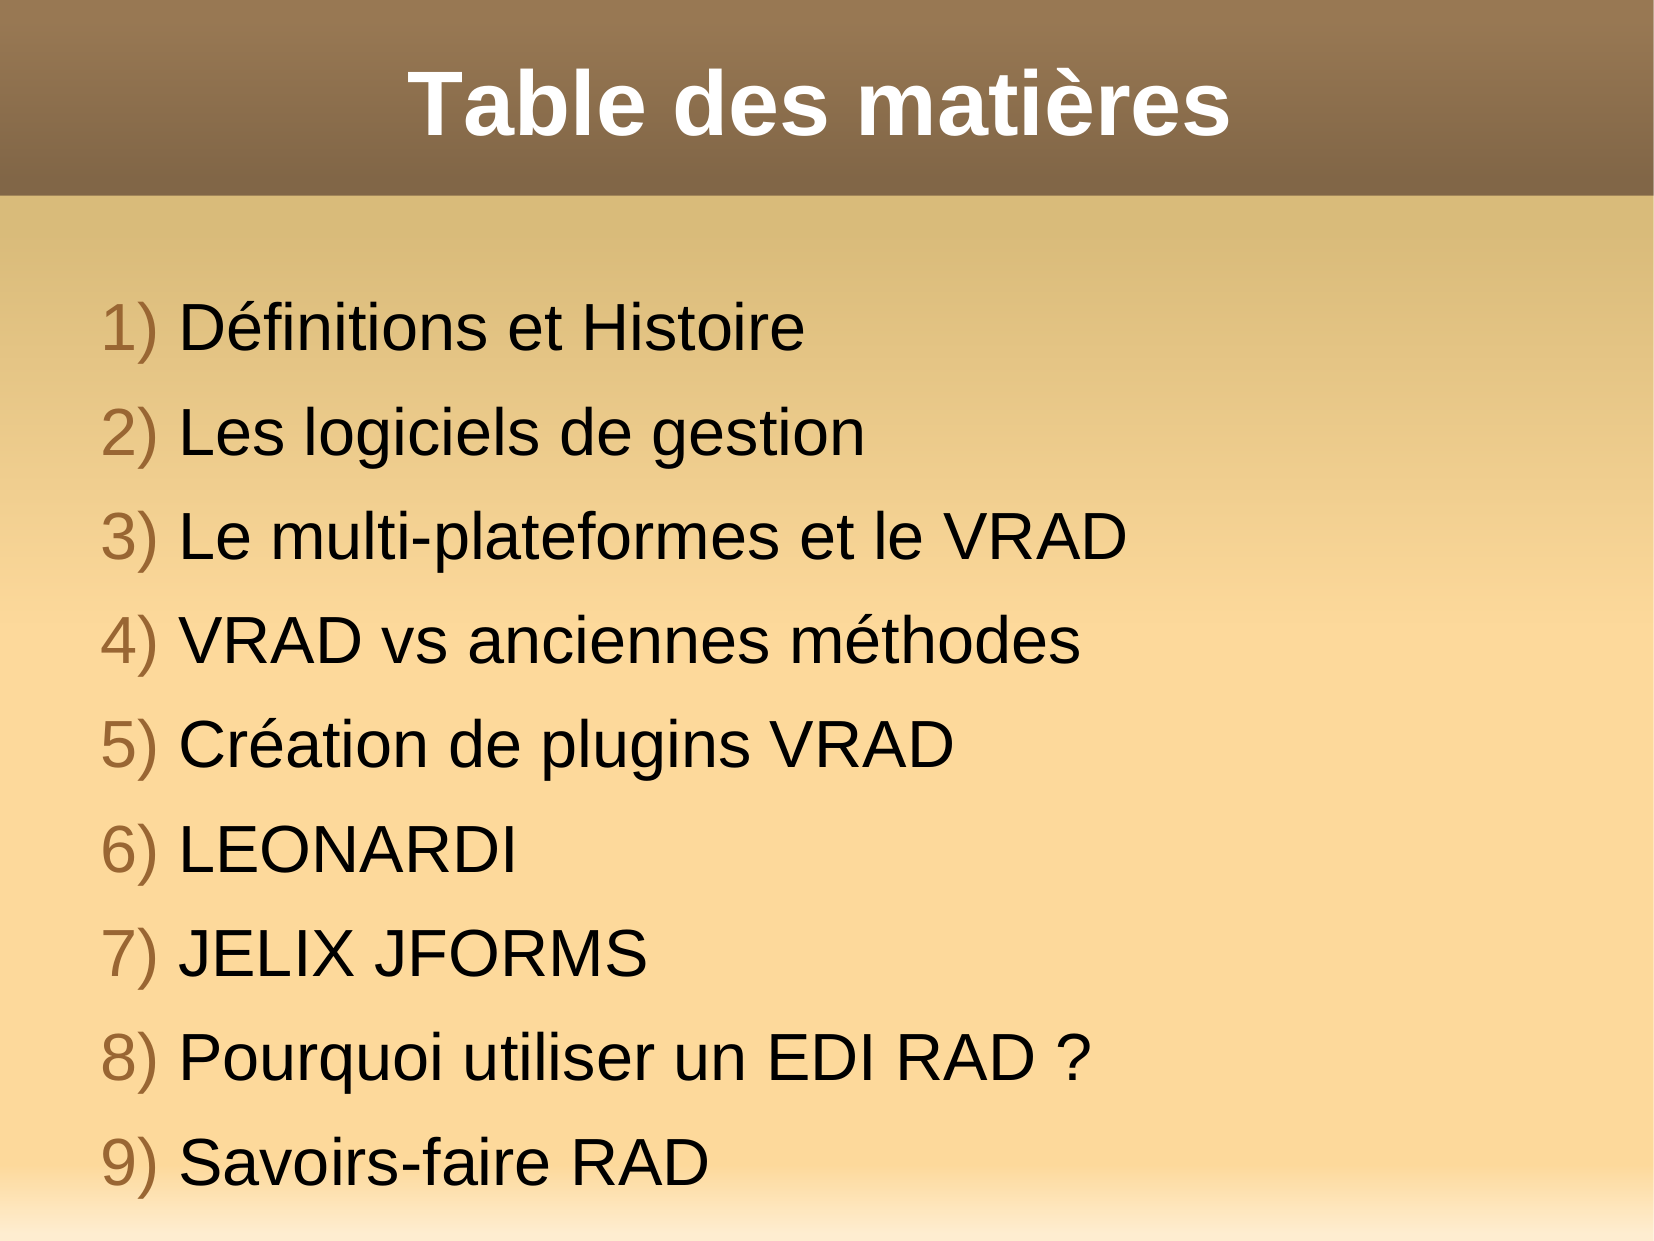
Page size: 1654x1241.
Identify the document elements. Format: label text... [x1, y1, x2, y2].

picture [0, 0, 1654, 1241]
list Définitions et Histoire Les logiciels de gestion Le multi-plateformes et le VRAD VRAD vs anciennes méthodes Création de plugins VRAD LEONARDI JELIX JFORMS Pourquoi utiliser un EDI RAD ? Savoirs-faire RAD [82, 290, 1571, 1200]
title Table des matières [76, 7, 1565, 200]
